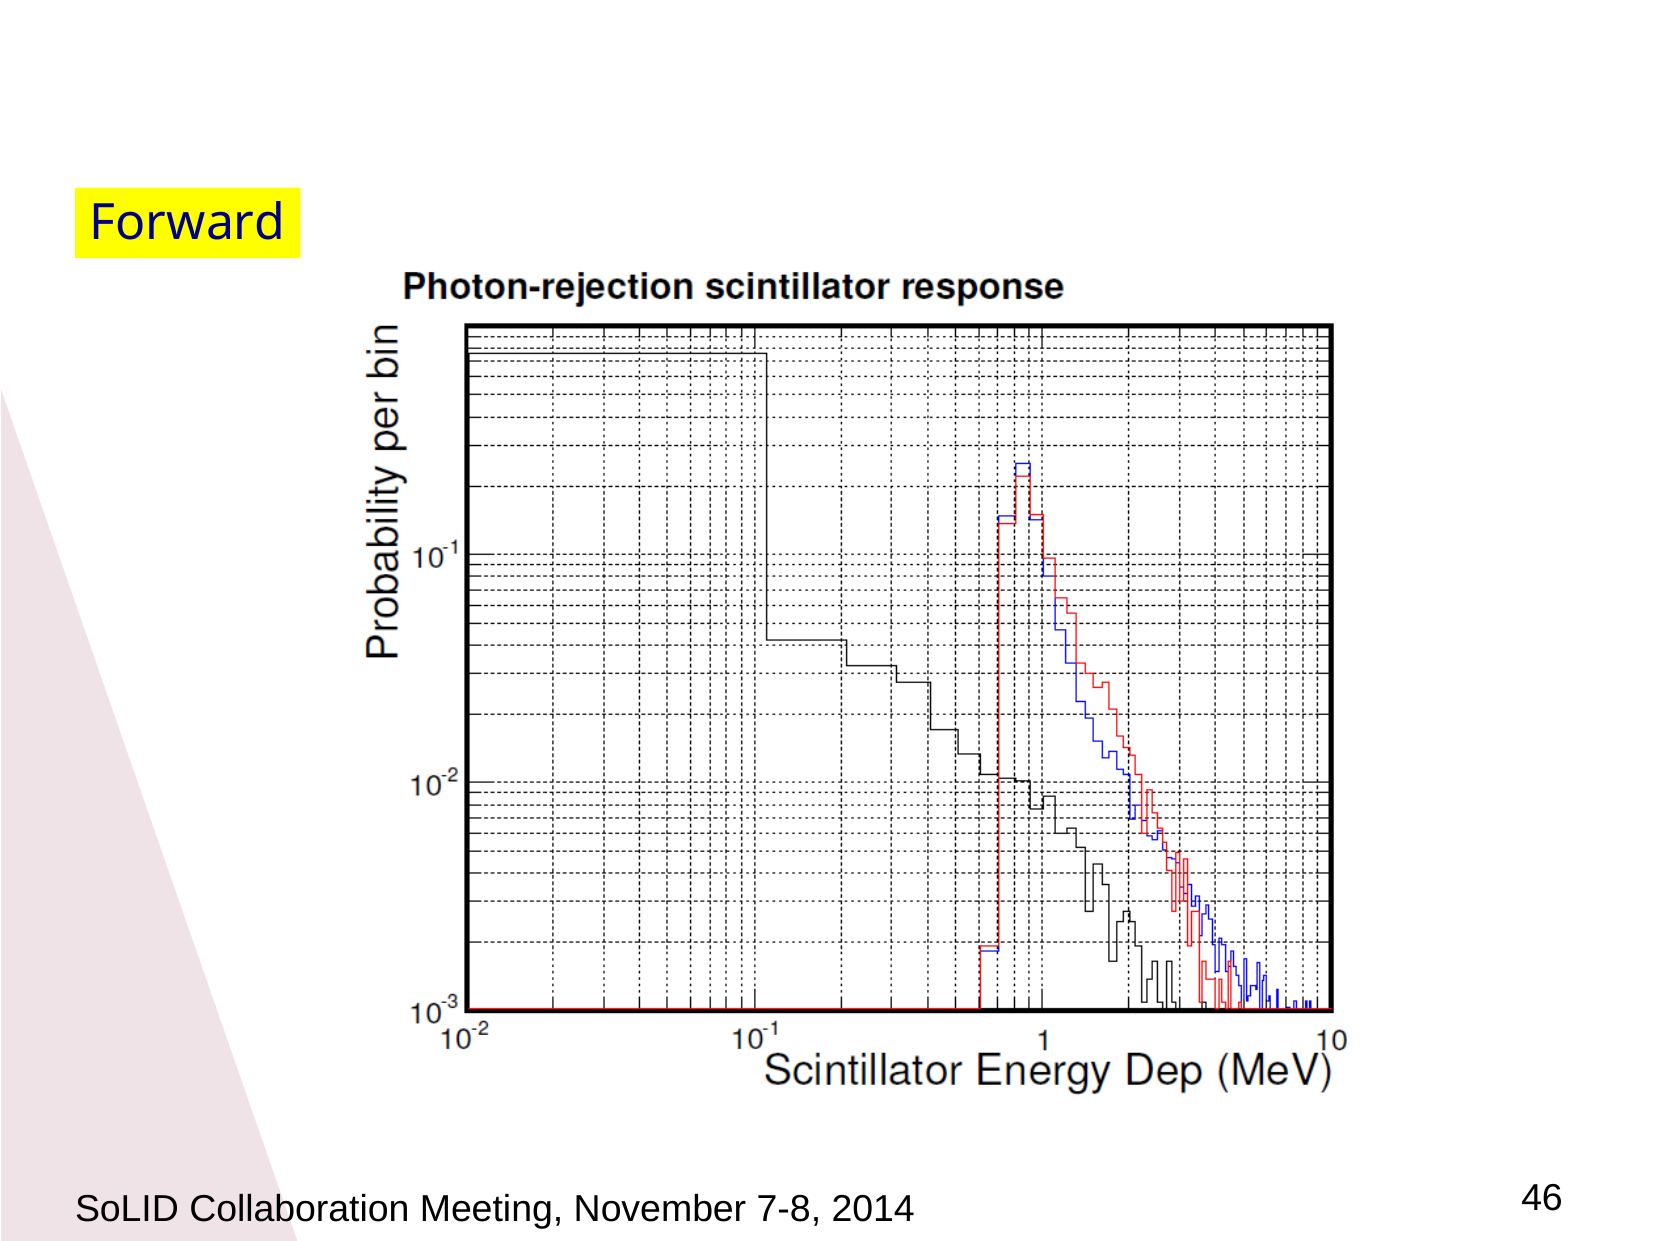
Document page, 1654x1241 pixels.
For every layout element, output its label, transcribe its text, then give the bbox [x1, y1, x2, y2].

text_box Forward [75, 187, 299, 259]
picture [357, 262, 1351, 1099]
